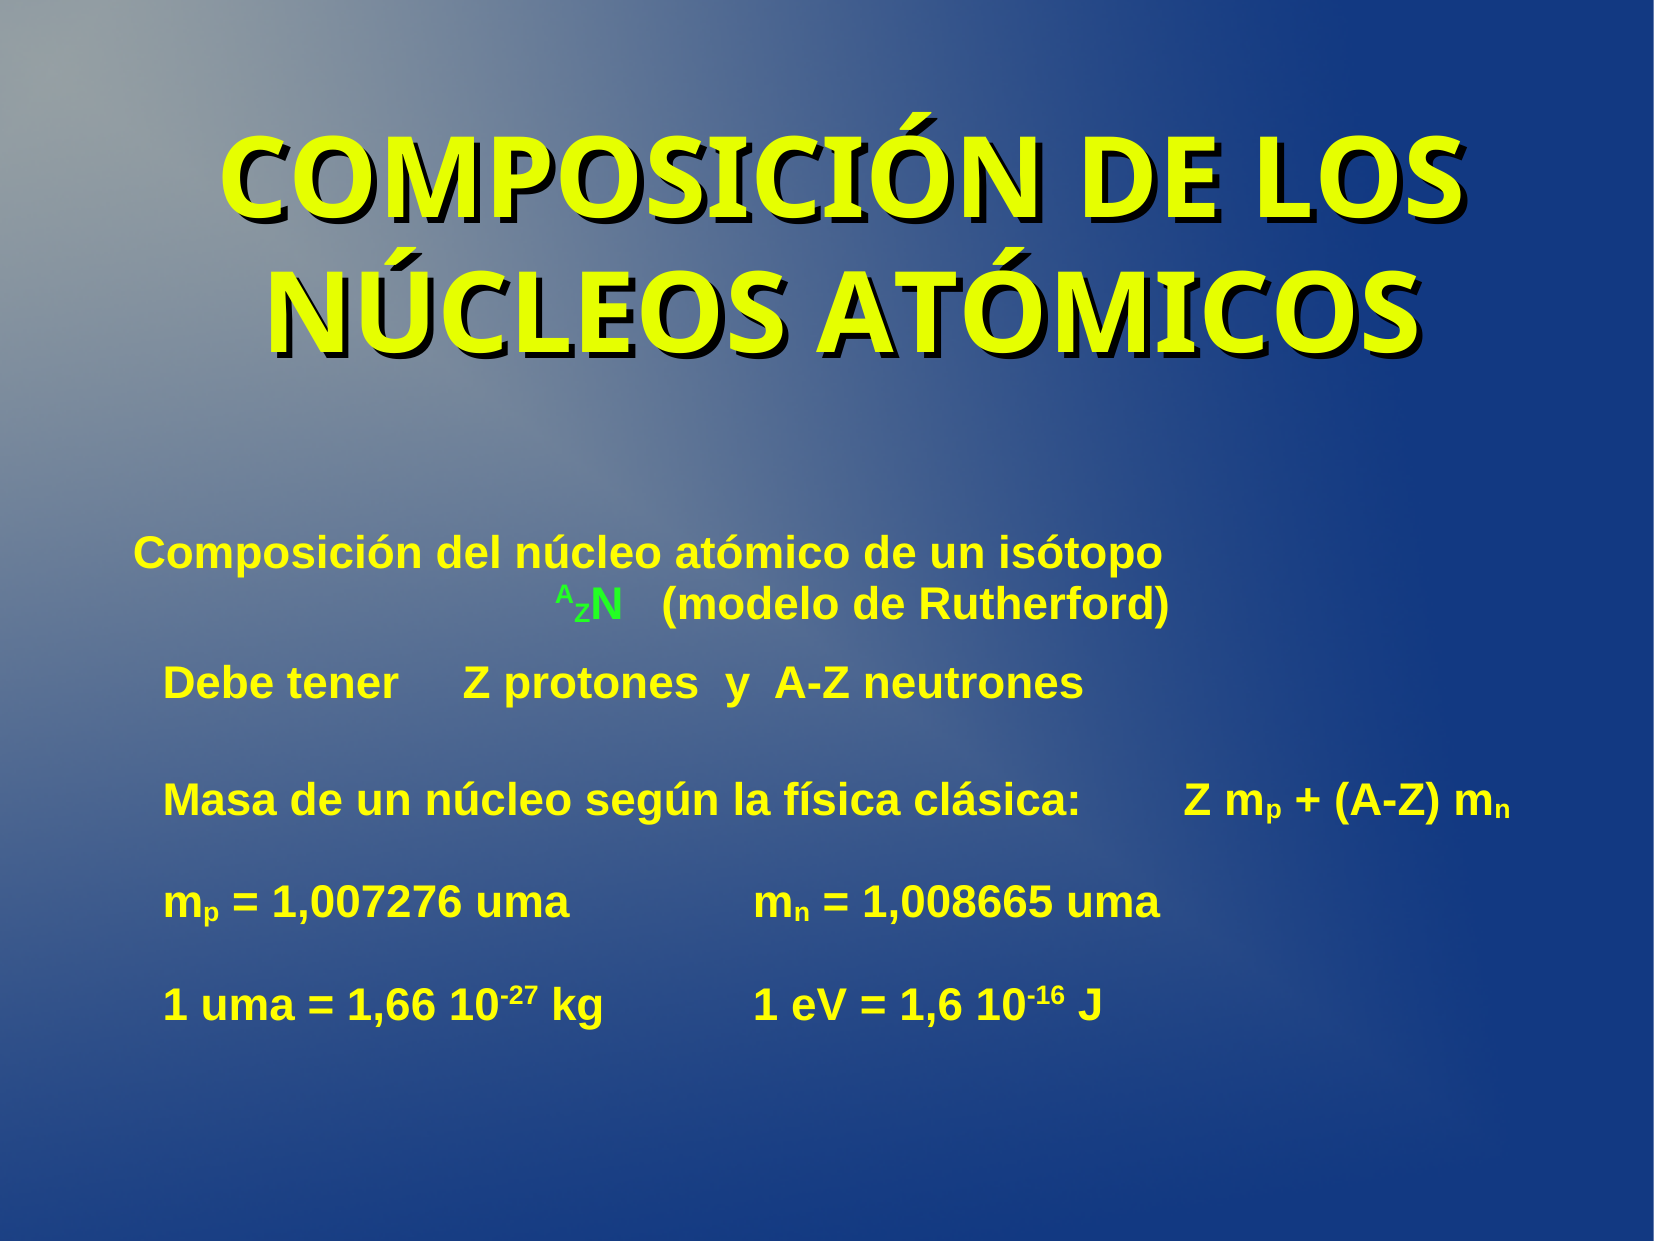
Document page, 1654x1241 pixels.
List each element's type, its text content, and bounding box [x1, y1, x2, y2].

picture [0, 0, 1654, 1241]
title COMPOSICIÓN DE LOS NÚCLEOS ATÓMICOS [88, 97, 1595, 383]
text_box Composición del núcleo atómico de un isótopo AZN (modelo de Rutherford) [118, 519, 1595, 655]
text_box Masa de un núcleo según la física clásica: Z mp + (A-Z) mn mp = 1,007276 uma mn = 1,008665 uma 1 uma = 1,66 10-27 kg 1 eV = 1,6 10-16 J [147, 766, 1565, 1090]
text_box Debe tener Z protones y A-Z neutrones [147, 649, 1477, 717]
